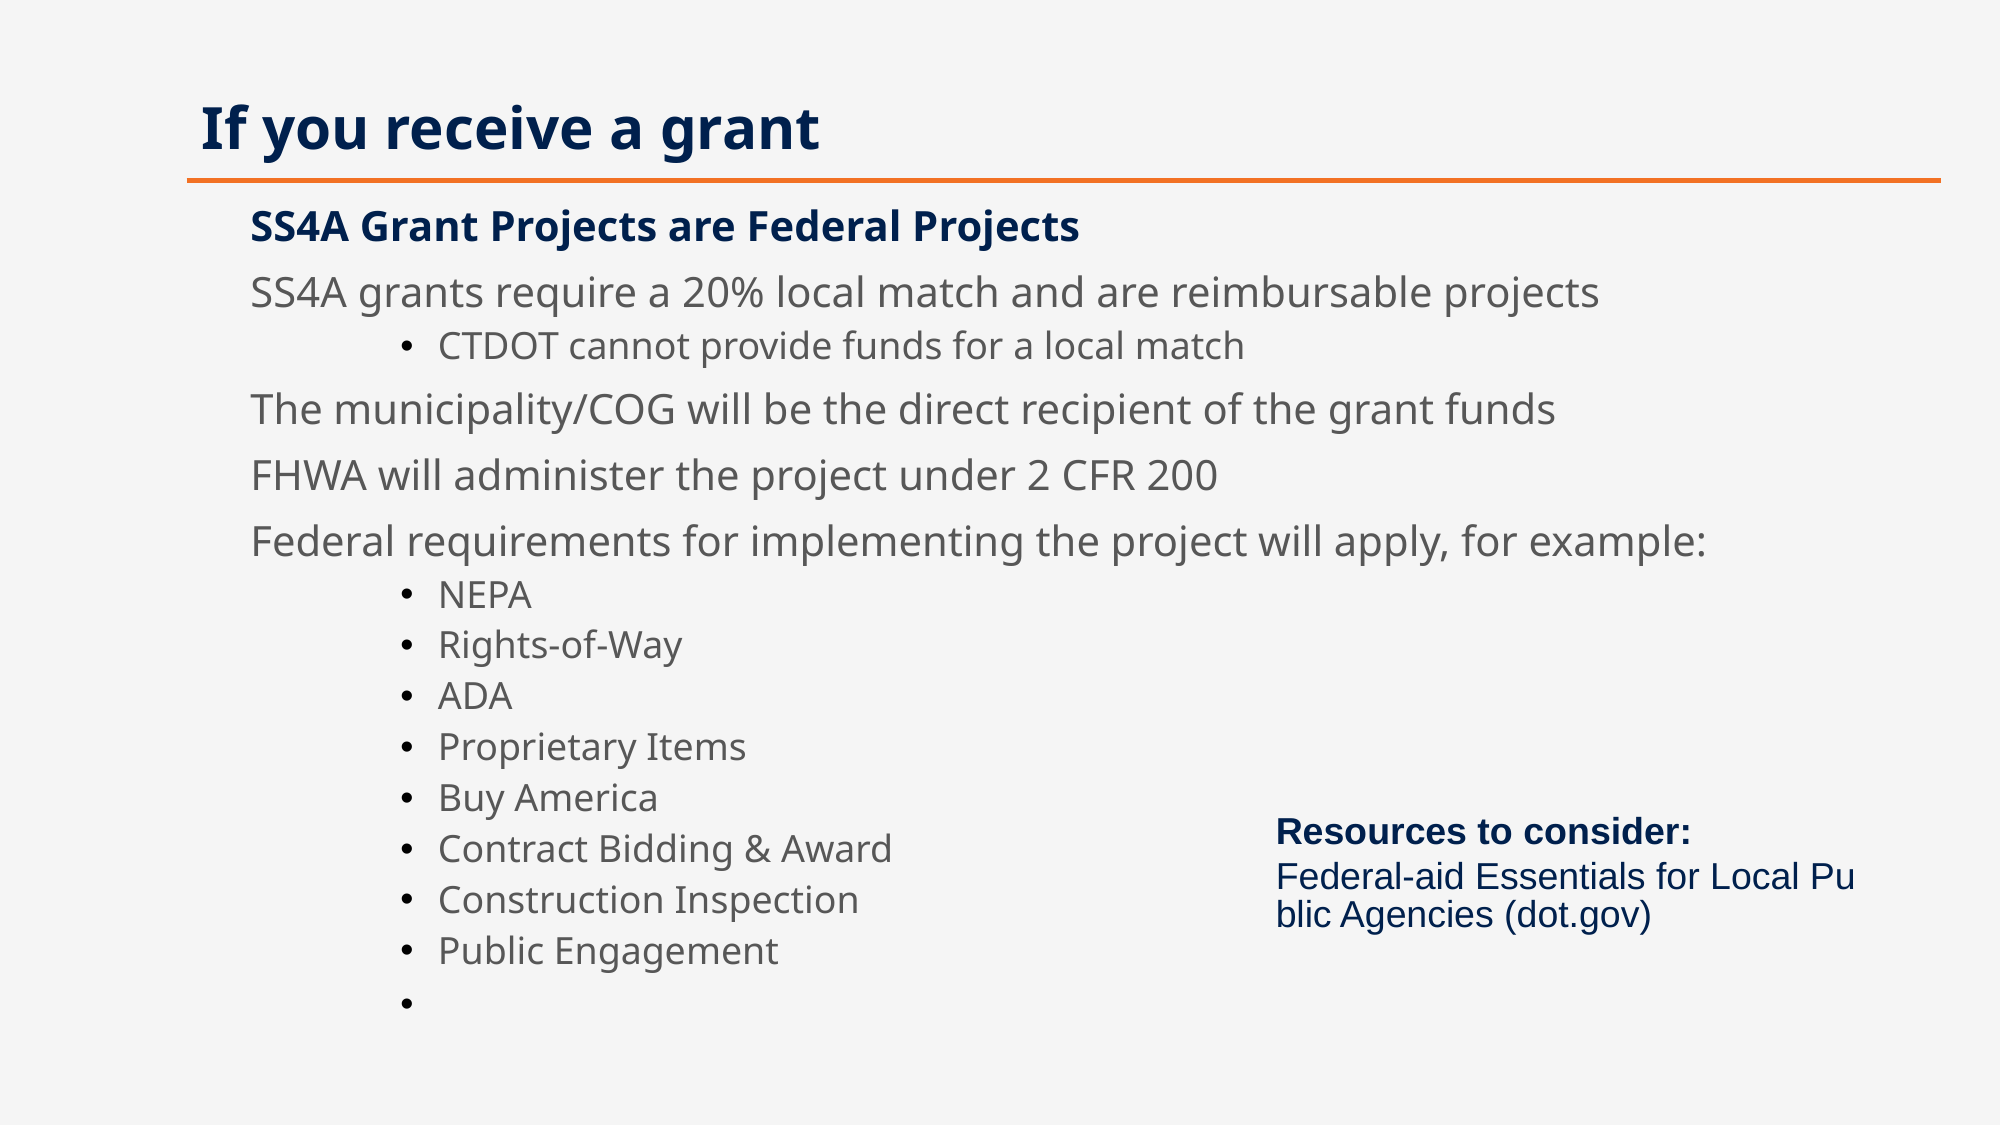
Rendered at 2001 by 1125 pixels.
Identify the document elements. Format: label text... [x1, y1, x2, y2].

text_box Resources to consider: Federal-aid Essentials for Local Public Agencies (dot.gov) [1260, 799, 1889, 997]
list SS4A Grant Projects are Federal Projects SS4A grants require a 20% local match and are reimbursable projects CTDOT cannot provide funds for a local match The municipality/COG will be the direct recipient of the grant funds FHWA will administer the project under 2 CFR 200 Federal requirements for implementing the project will apply, for example: NEPA Rights-of-Way ADA Proprietary Items Buy America Contract Bidding & Award Construction Inspection Public Engagement [235, 198, 1889, 997]
title If you receive a grant [186, 73, 2000, 179]
